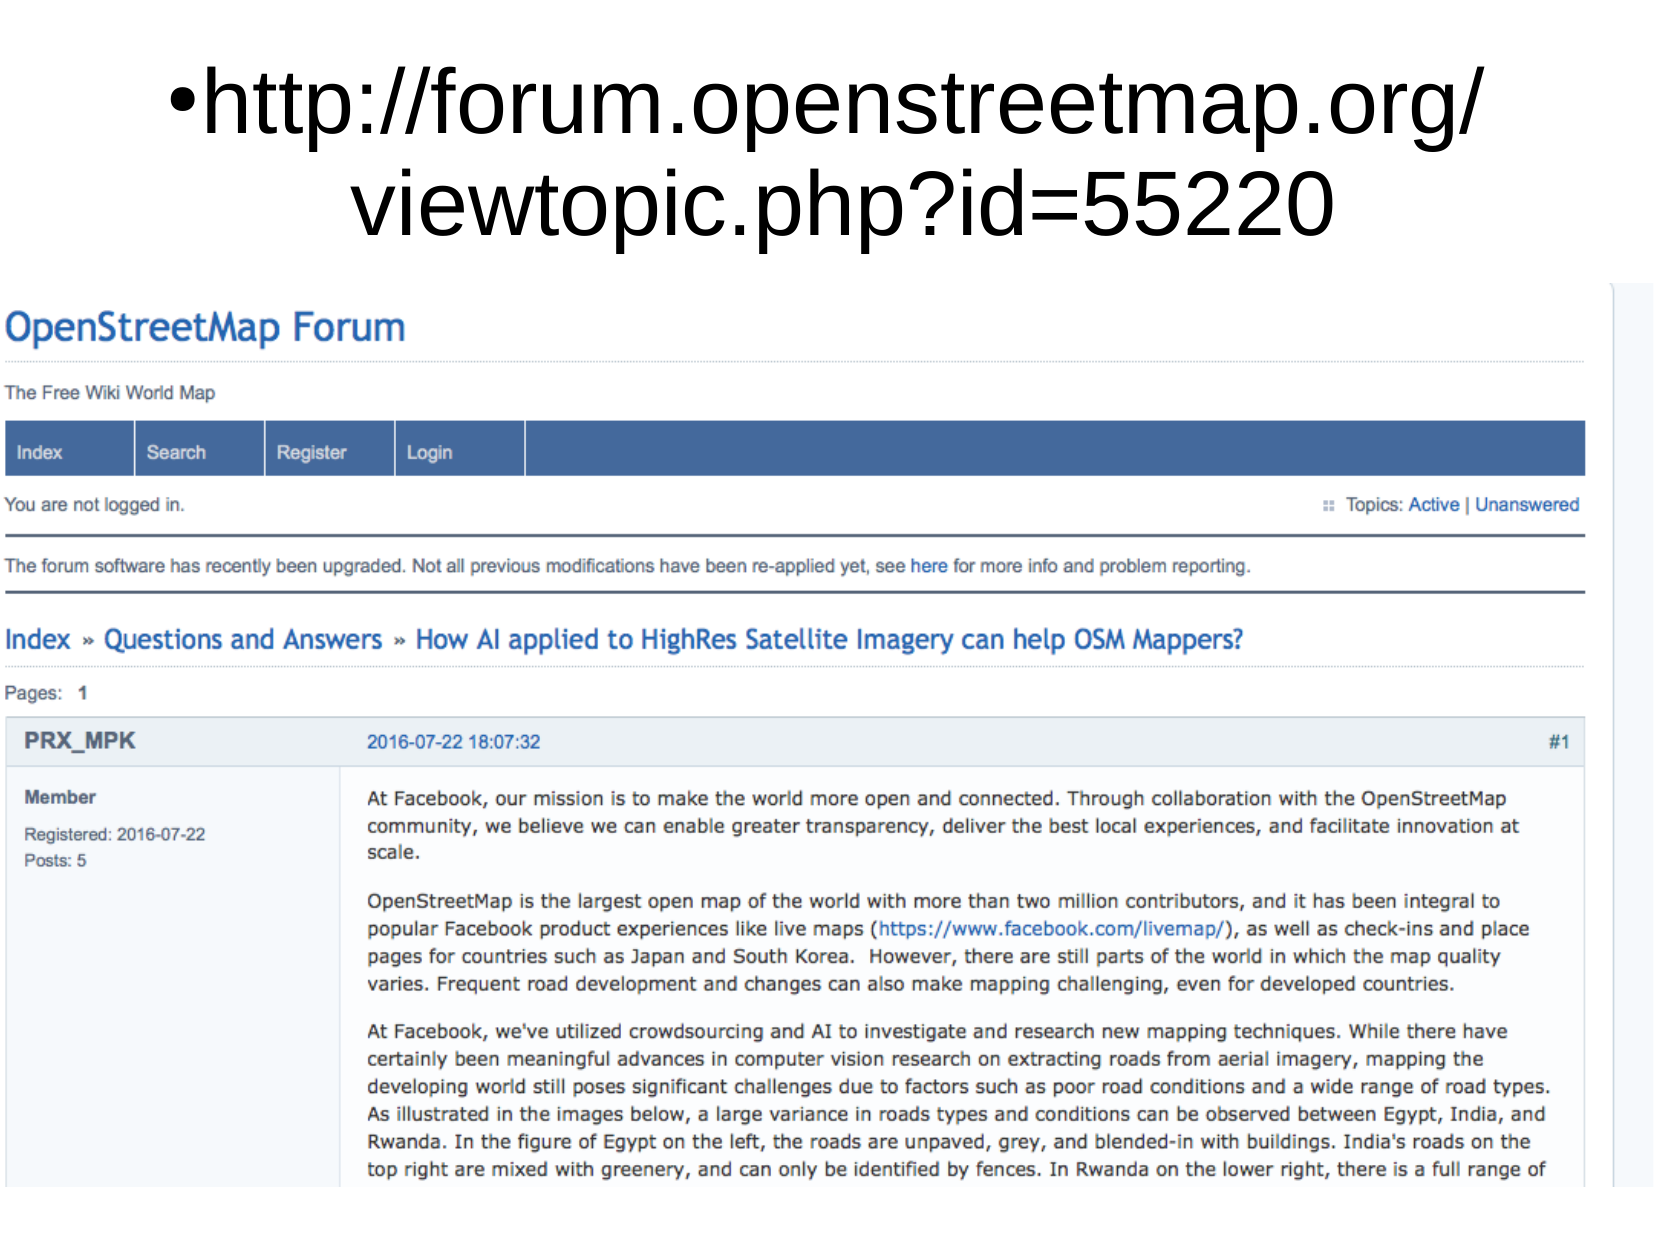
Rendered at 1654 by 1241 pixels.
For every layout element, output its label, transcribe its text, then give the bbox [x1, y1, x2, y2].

title http://forum.openstreetmap.org/viewtopic.php?id=55220 [82, 49, 1571, 257]
picture [0, 283, 1654, 1187]
